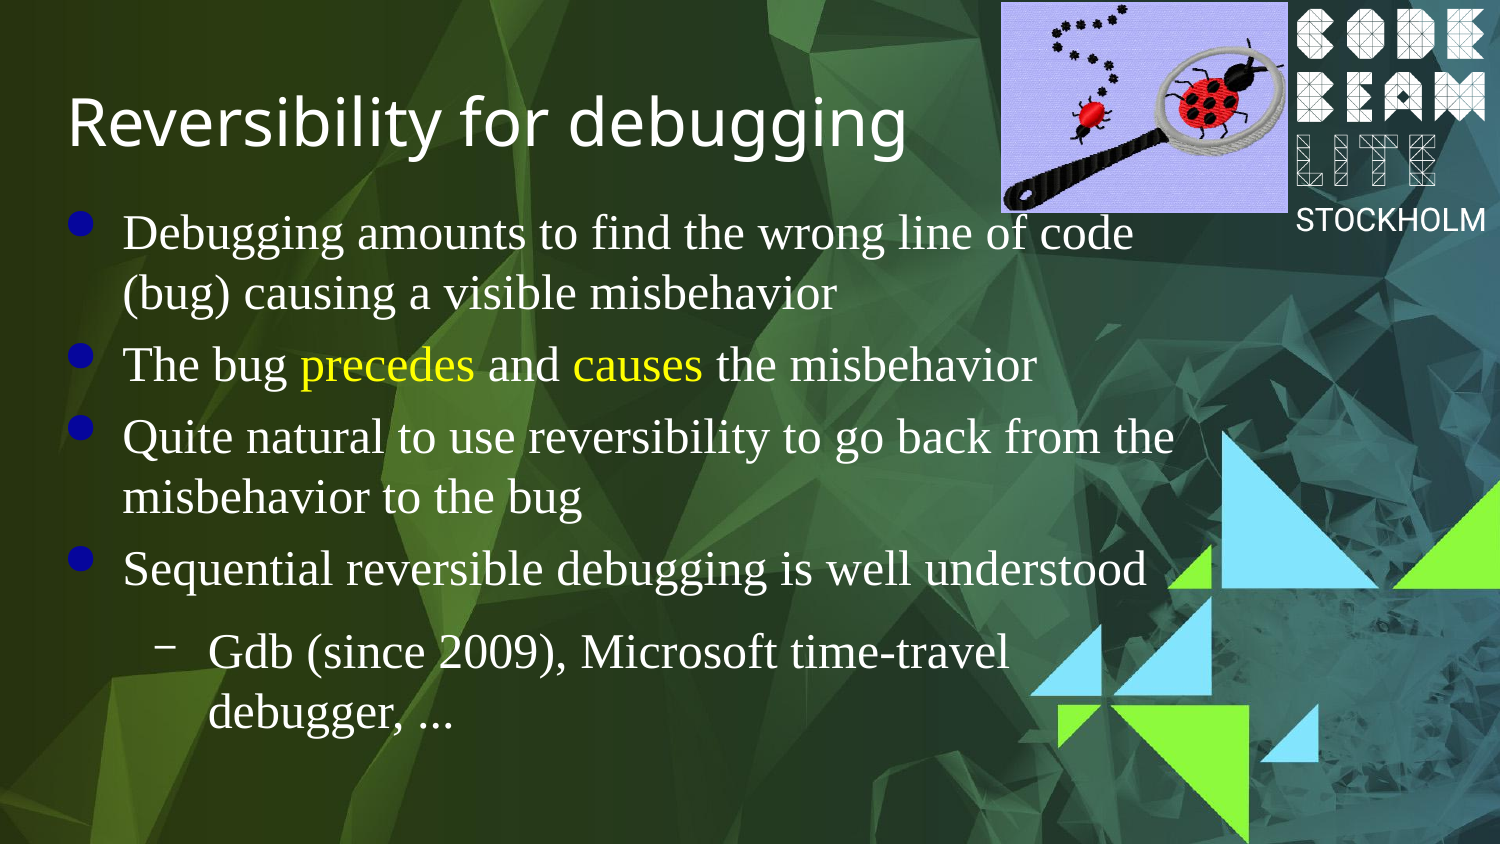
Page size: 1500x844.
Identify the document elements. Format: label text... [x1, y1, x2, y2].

title Reversibility for debugging [51, 72, 1001, 167]
picture [0, 0, 1500, 844]
title Reversibility for debugging [1288, 72, 1449, 167]
list Debugging amounts to find the wrong line of code (bug) causing a visible misbehavior The bug precedes and causes the misbehavior Quite natural to use reversibility to go back from the misbehavior to the bug Sequential reversible debugging is well understood Gdb (since 2009), Microsoft time-travel debugger, ... [51, 189, 1229, 750]
